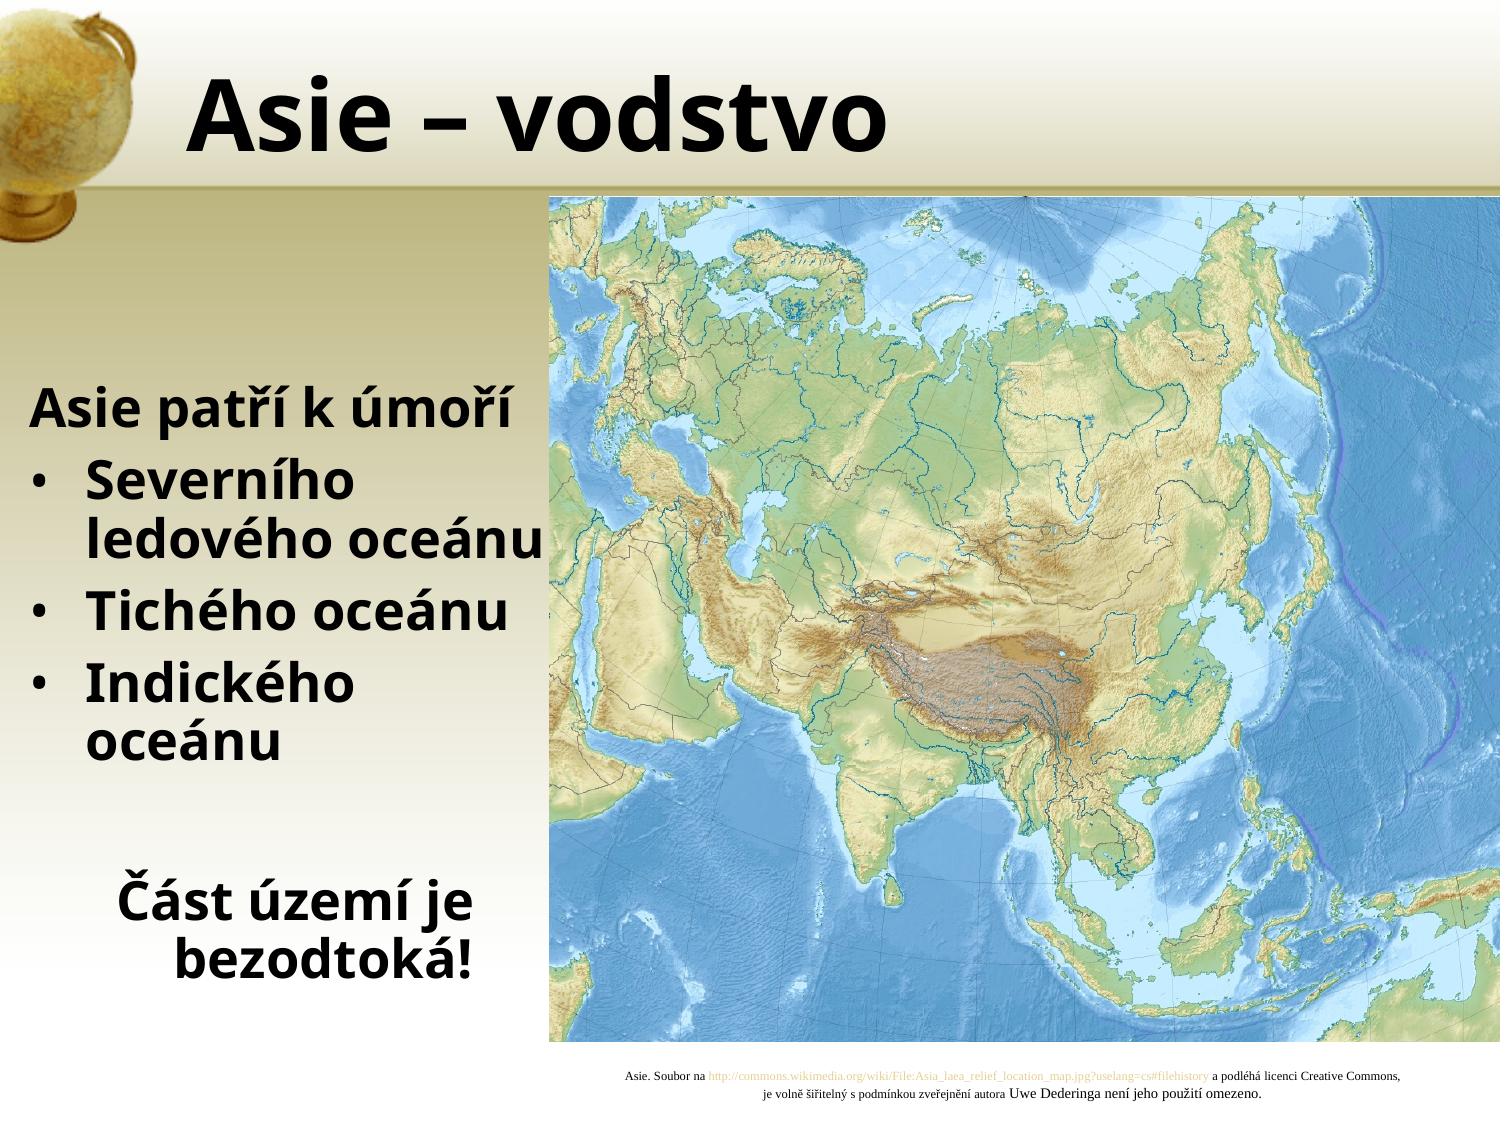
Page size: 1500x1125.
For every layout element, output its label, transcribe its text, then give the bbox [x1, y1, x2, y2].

picture [0, 0, 1500, 1125]
title Asie – vodstvo [171, 36, 1436, 179]
list Asie patří k úmoří Severního ledového oceánu Tichého oceánu Indického oceánu Část území je bezodtoká! [29, 373, 549, 953]
text_box Asie. Soubor na http://commons.wikimedia.org/wiki/File:Asia_laea_relief_location_map.jpg?uselang=cs#filehistory a podléhá licenci Creative Commons, je volně šiřitelný s podmínkou zveřejnění autora Uwe Dederinga není jeho použití omezeno. [608, 1058, 1418, 1109]
